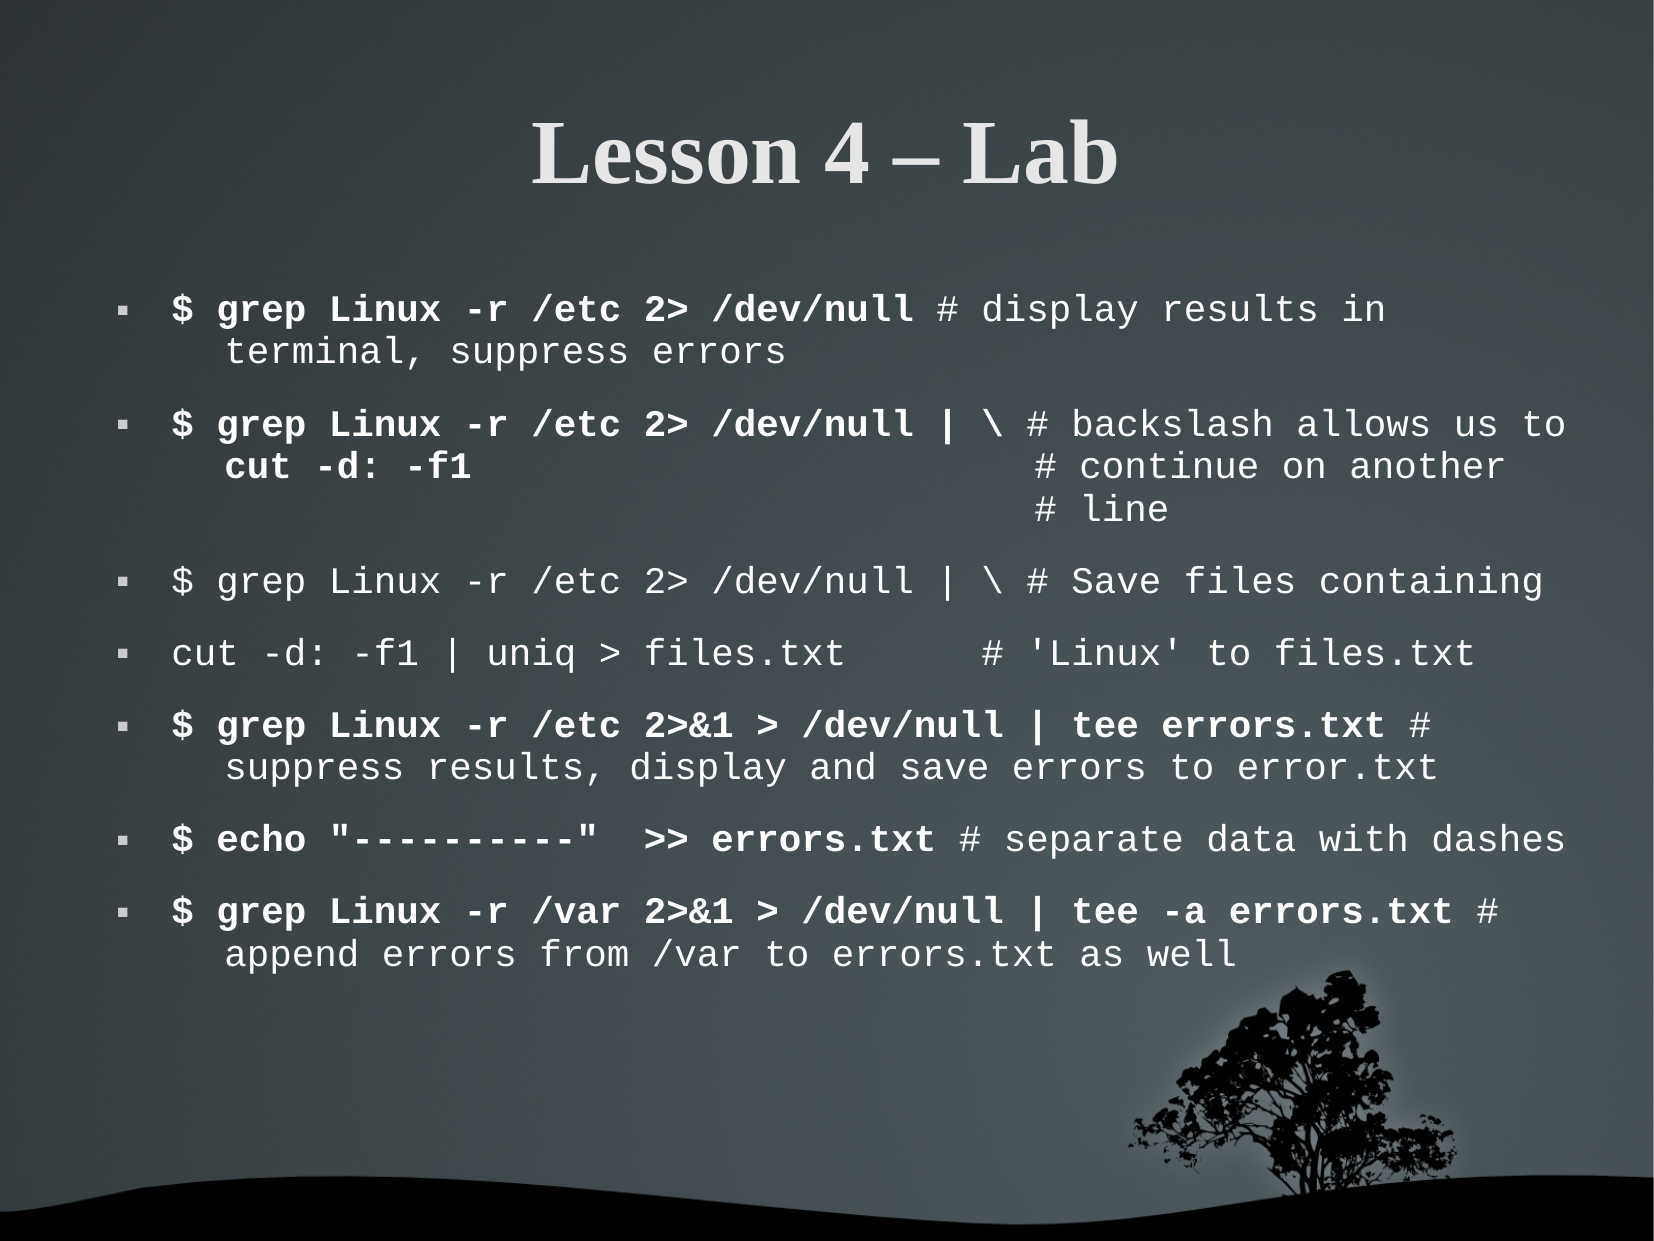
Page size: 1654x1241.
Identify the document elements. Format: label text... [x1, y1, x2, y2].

title Lesson 4 – Lab [82, 49, 1571, 257]
list $ grep Linux -r /etc 2> /dev/null # display results in terminal, suppress errors $ grep Linux -r /etc 2> /dev/null | \ # backslash allows us to cut -d: -f1 # continue on another # line $ grep Linux -r /etc 2> /dev/null | \ # Save files containing cut -d: -f1 | uniq > files.txt # 'Linux' to files.txt $ grep Linux -r /etc 2>&1 > /dev/null | tee errors.txt # suppress results, display and save errors to error.txt $ echo "----------" >> errors.txt # separate data with dashes $ grep Linux -r /var 2>&1 > /dev/null | tee -a errors.txt # append errors from /var to errors.txt as well [82, 290, 1571, 1109]
picture [0, 0, 1654, 1241]
